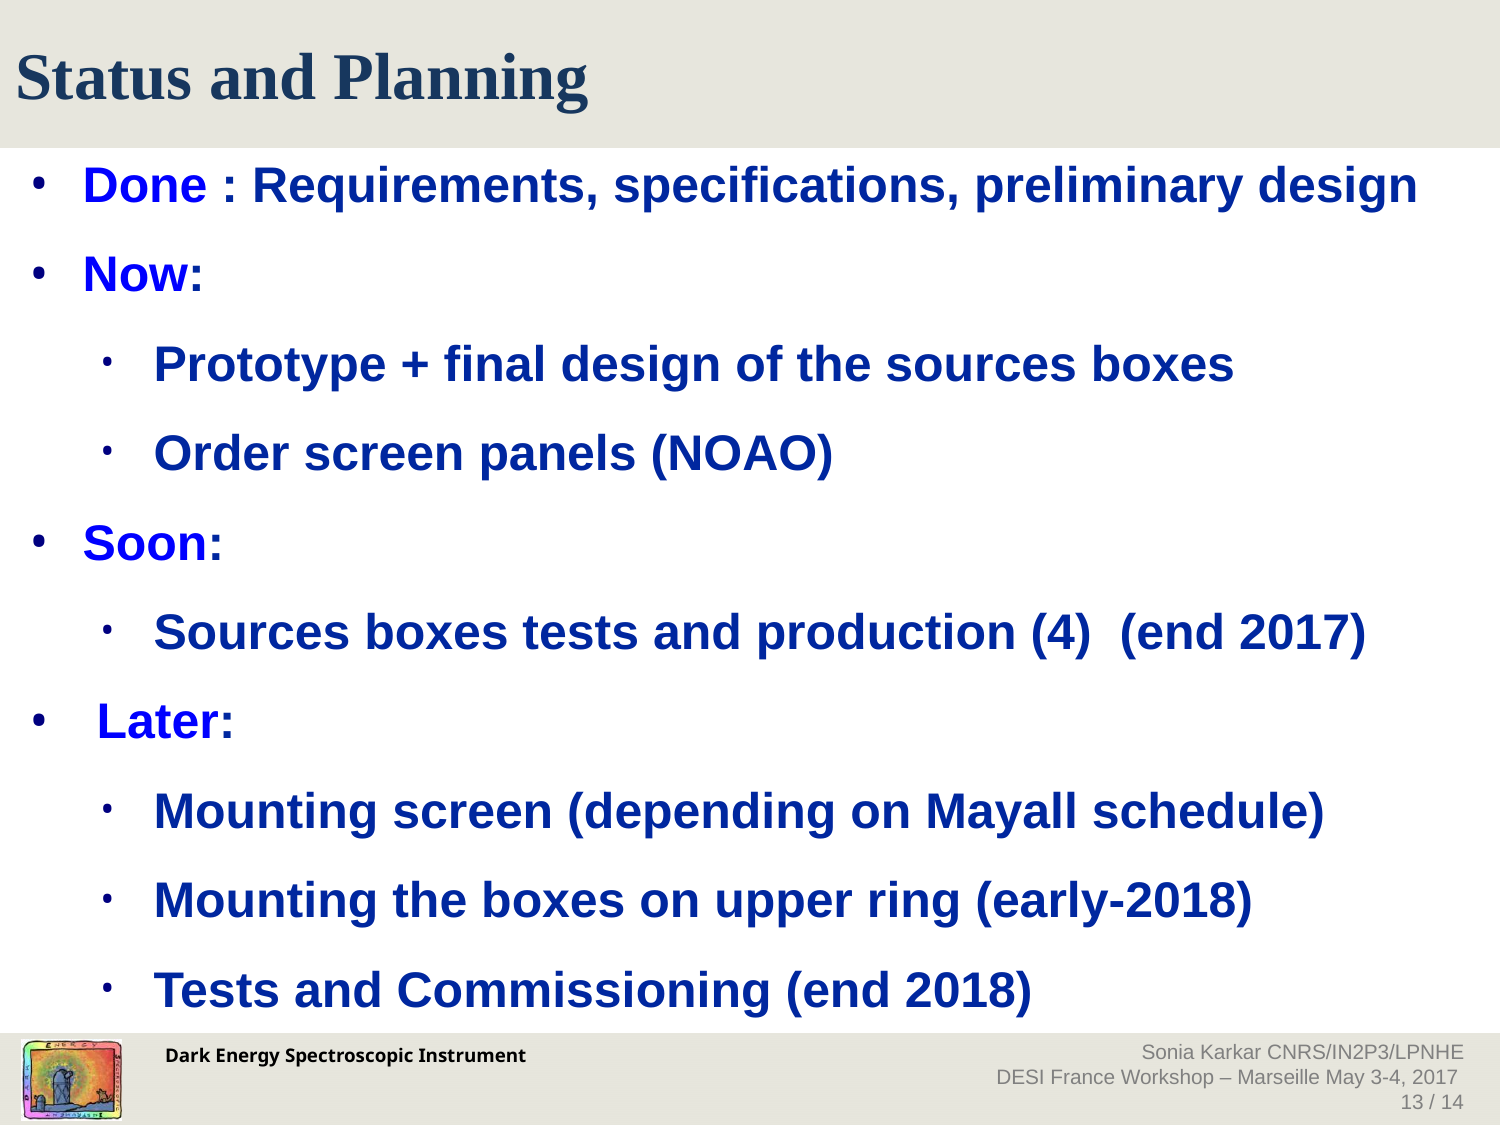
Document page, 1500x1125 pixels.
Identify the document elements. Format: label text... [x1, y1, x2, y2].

picture [0, 1033, 1500, 1125]
title Status and Planning [0, 0, 1500, 148]
list Done : Requirements, specifications, preliminary design Now: Prototype + final design of the sources boxes Order screen panels (NOAO) Soon: Sources boxes tests and production (4) (end 2017) Later: Mounting screen (depending on Mayall schedule) Mounting the boxes on upper ring (early-2018) Tests and Commissioning (end 2018) [11, 152, 1500, 1040]
